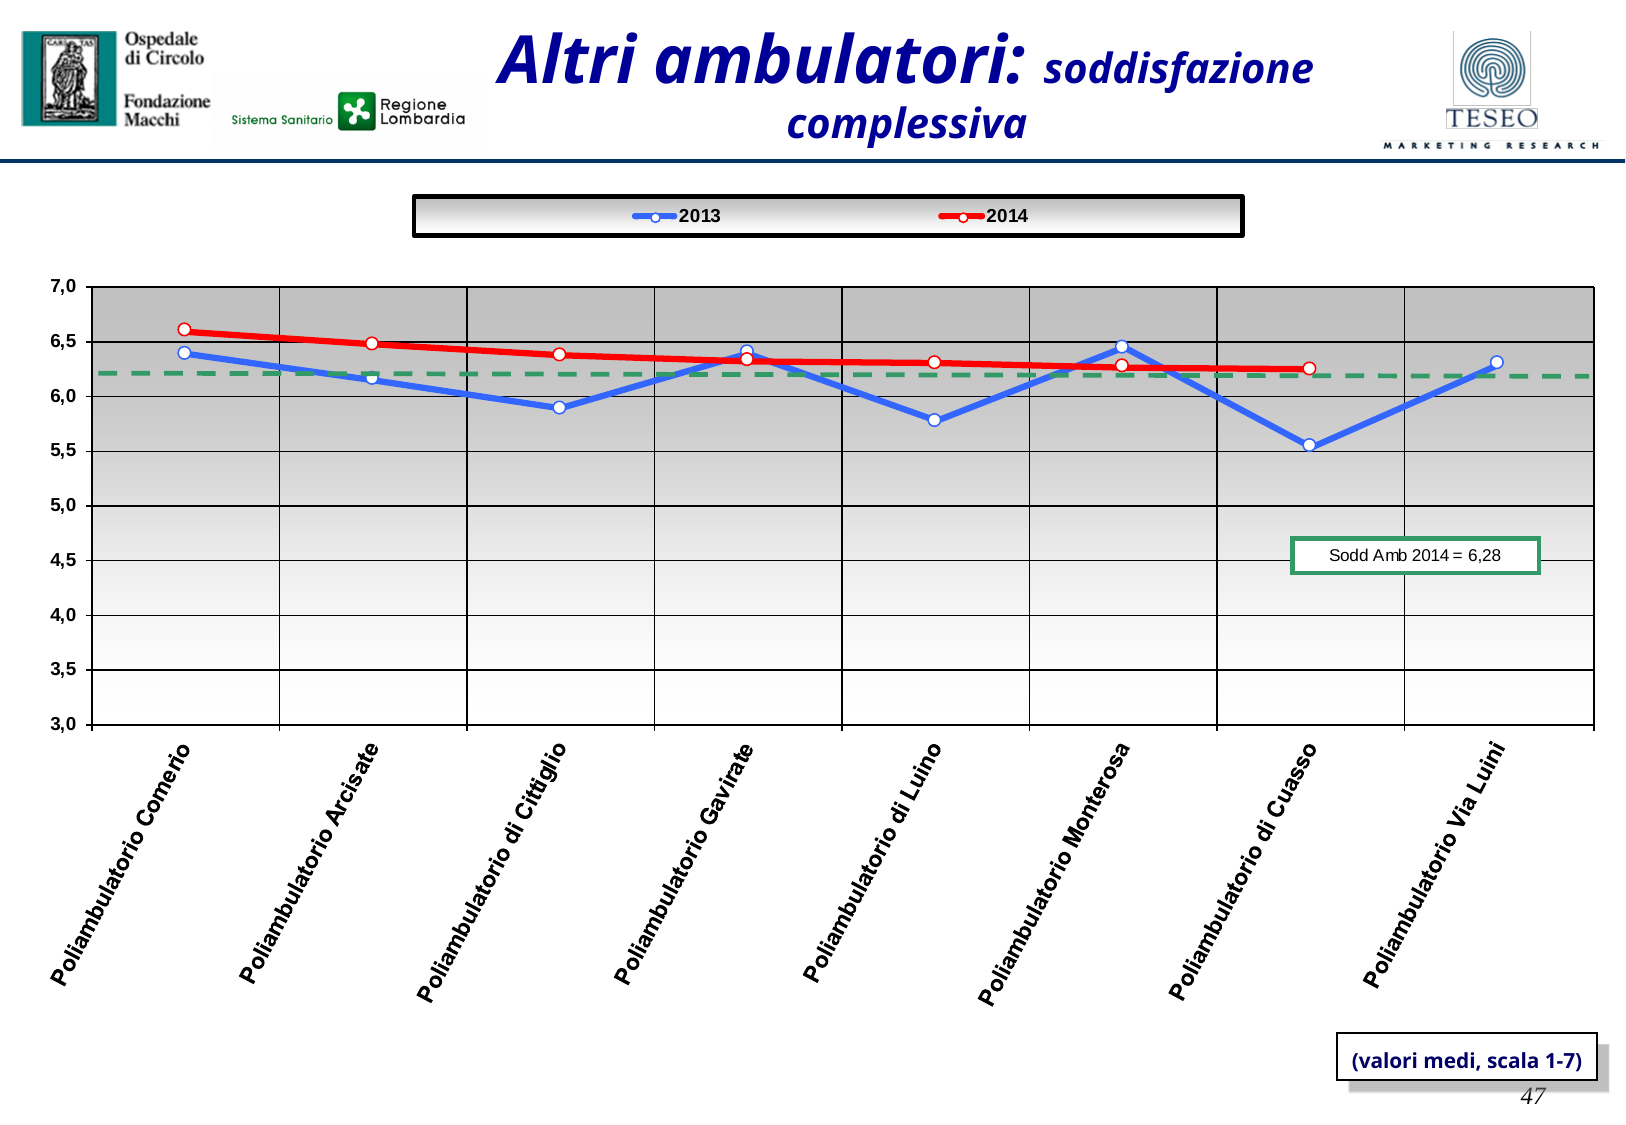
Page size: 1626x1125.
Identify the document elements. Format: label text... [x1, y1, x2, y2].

text_box (valori medi, scala 1-7) [1337, 1032, 1597, 1081]
picture [21, 31, 1604, 1125]
text_box Altri ambulatori: soddisfazione complessiva [363, 18, 1451, 144]
